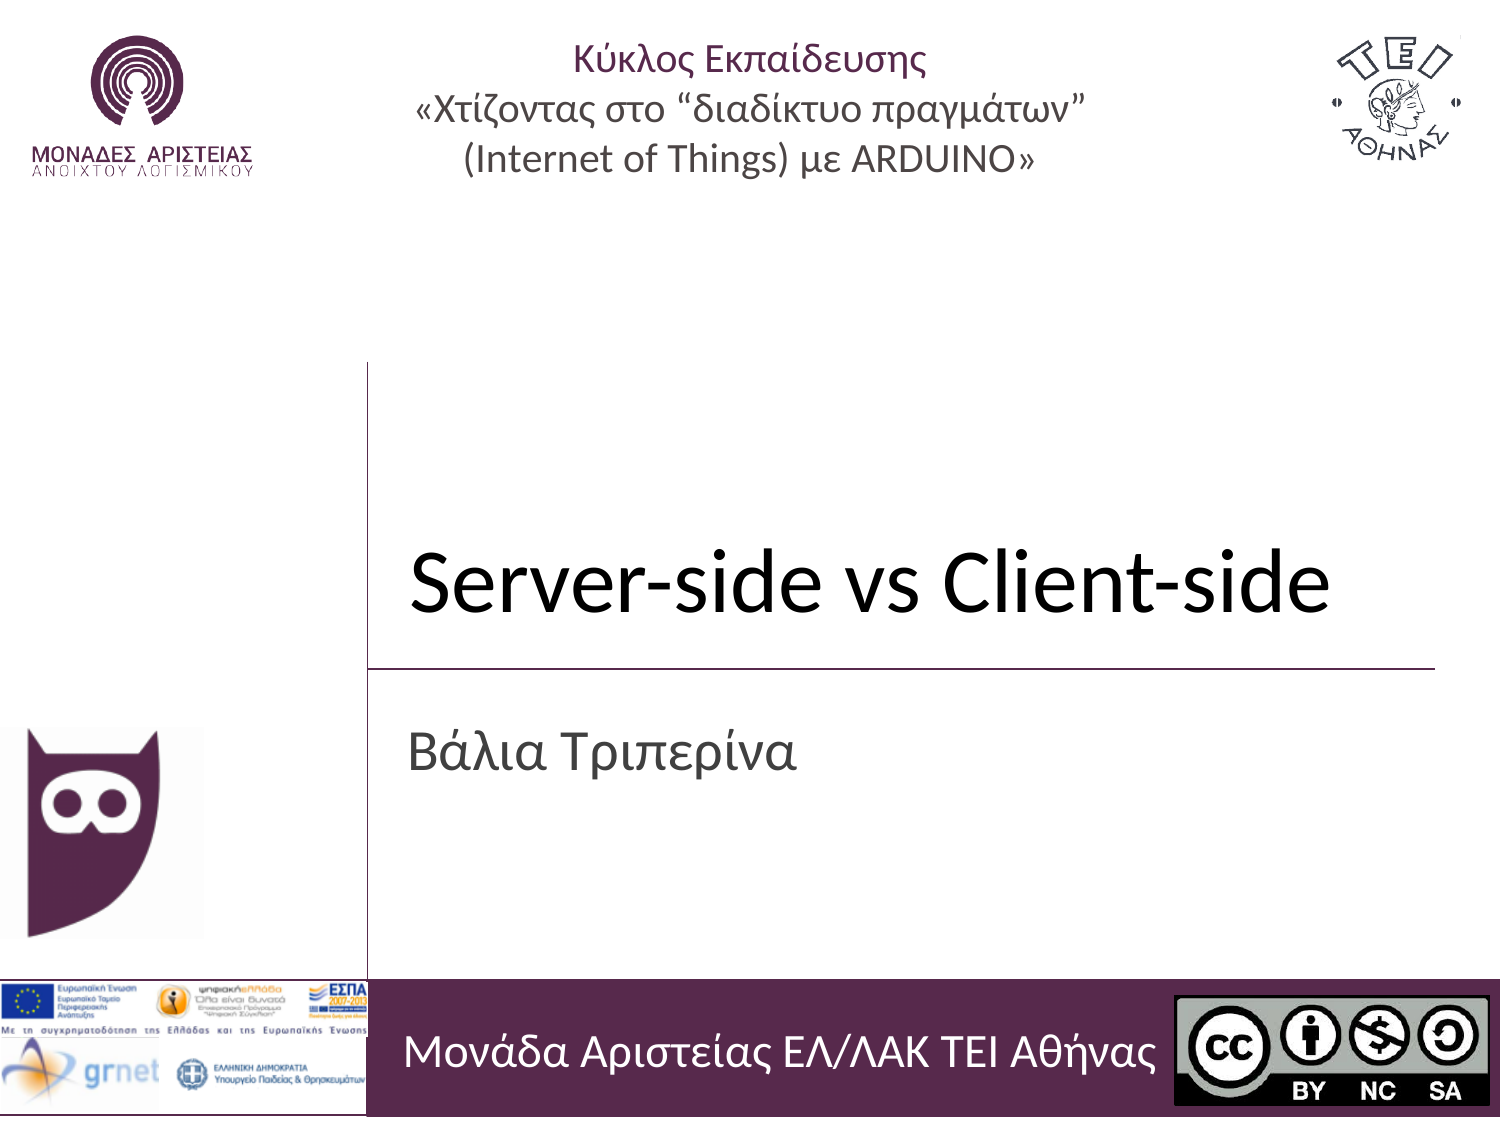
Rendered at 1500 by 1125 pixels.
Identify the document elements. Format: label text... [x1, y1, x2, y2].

picture [175, 1057, 366, 1092]
picture [1174, 995, 1490, 1106]
picture [0, 982, 368, 1113]
title Server-side vs Client-side [394, 338, 1457, 639]
picture [31, 36, 253, 177]
text_box Βάλια Τριπερίνα [392, 704, 1455, 963]
picture [1331, 35, 1461, 167]
subtitle Μονάδα Αριστείας ΕΛ/ΛΑΚ ΤΕΙ Αθήνας [387, 992, 1488, 1105]
picture [0, 727, 204, 939]
text_box Κύκλος Εκπαίδευσης «Χτίζοντας στο “διαδίκτυο πραγμάτων” (Internet of Things) με ARDUINO» [280, 22, 1220, 190]
